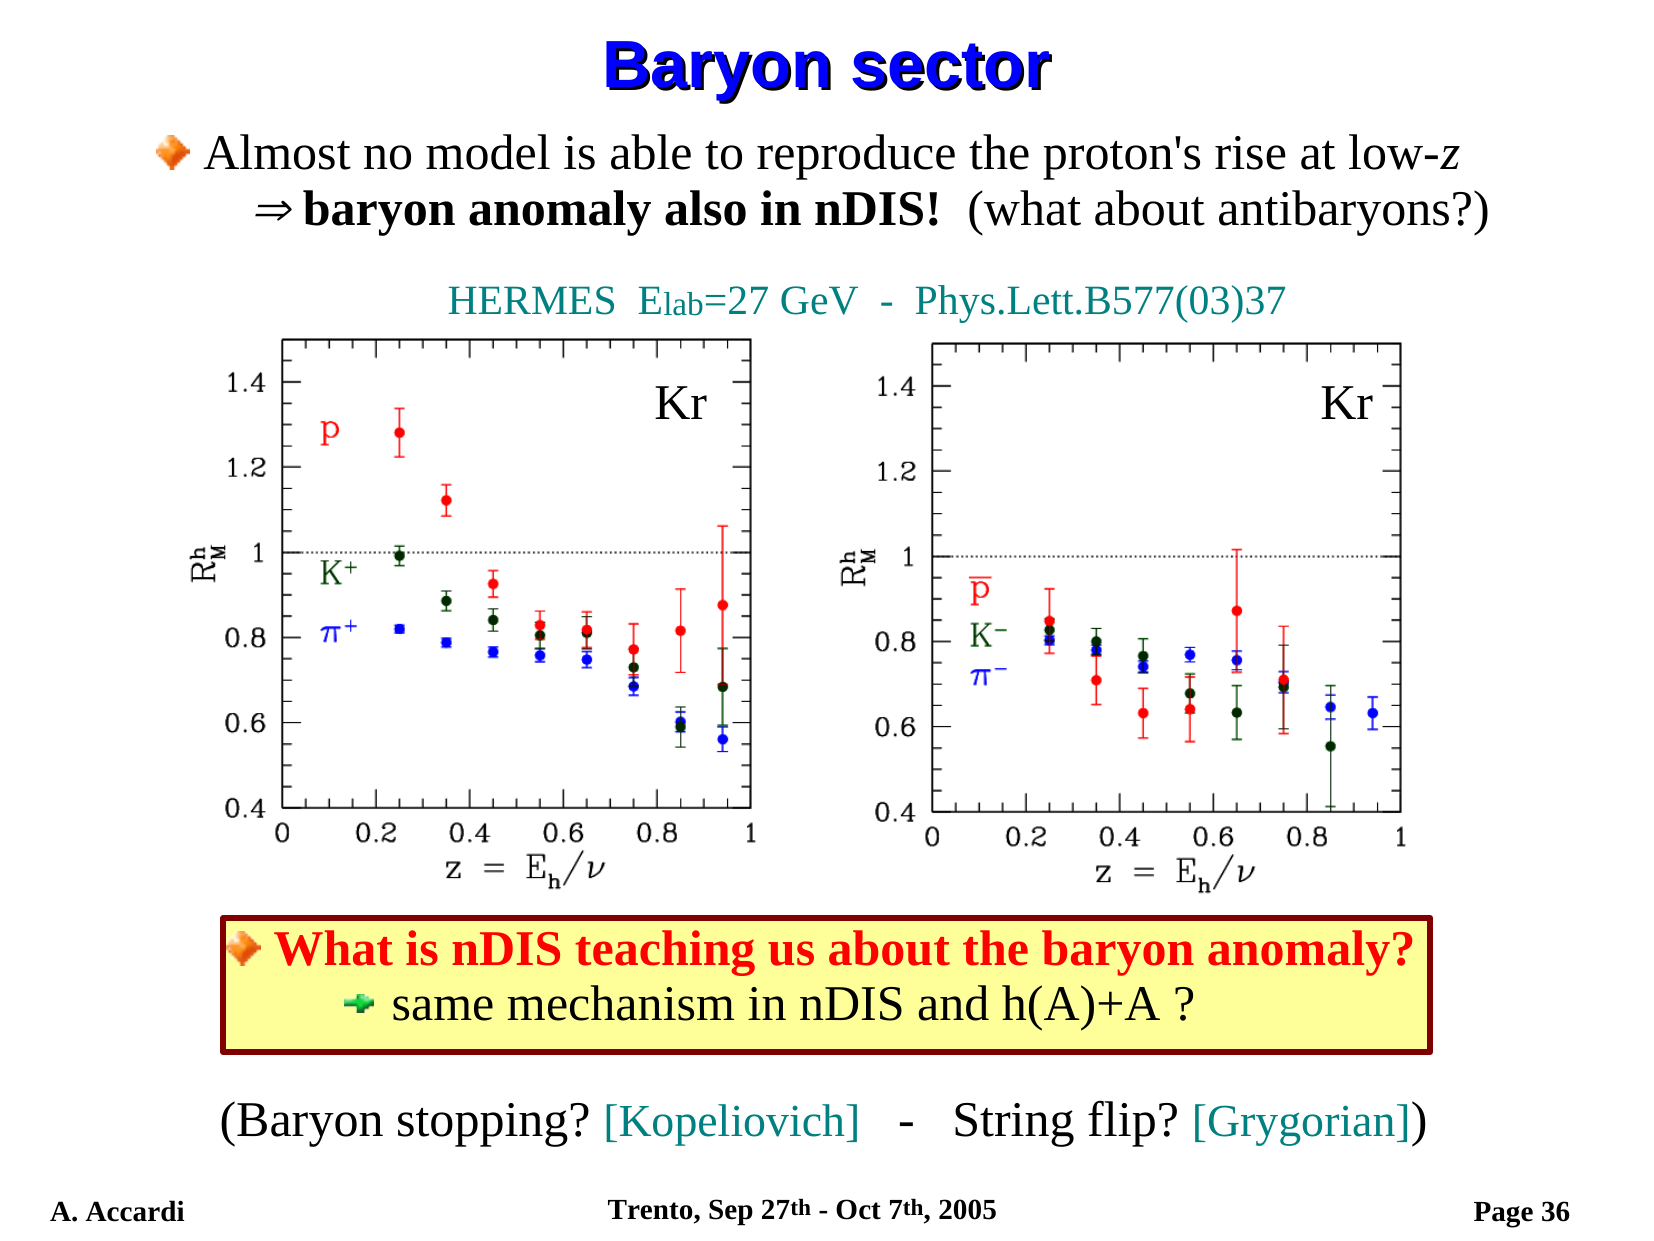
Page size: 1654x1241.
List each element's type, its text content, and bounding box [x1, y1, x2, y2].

text_box Page 33 [1525, 1195, 1623, 1234]
text_box HERMES Elab=27 GeV - Phys.Lett.B577(03)37 [432, 262, 1288, 339]
text_box Kr [654, 375, 708, 436]
text_box (Baryon stopping? [Kopeliovich] - String flip? [Grygorian]) [219, 1091, 1434, 1153]
text_box Kr [1320, 375, 1374, 436]
text_box A. Accardi [32, 1187, 203, 1241]
picture [164, 285, 804, 925]
picture [814, 289, 1454, 929]
text_box Almost no model is able to reproduce the proton's rise at low-z  baryon anomaly also in nDIS! (what about antibaryons?) [156, 125, 1498, 254]
text_box What is nDIS teaching us about the baryon anomaly? same mechanism in nDIS and h(A)+A ? [223, 917, 1431, 1053]
text_box Baryon sector [29, 23, 1625, 110]
text_box Trento, Sep 27th - Oct 7th, 2005 [602, 1193, 1003, 1233]
